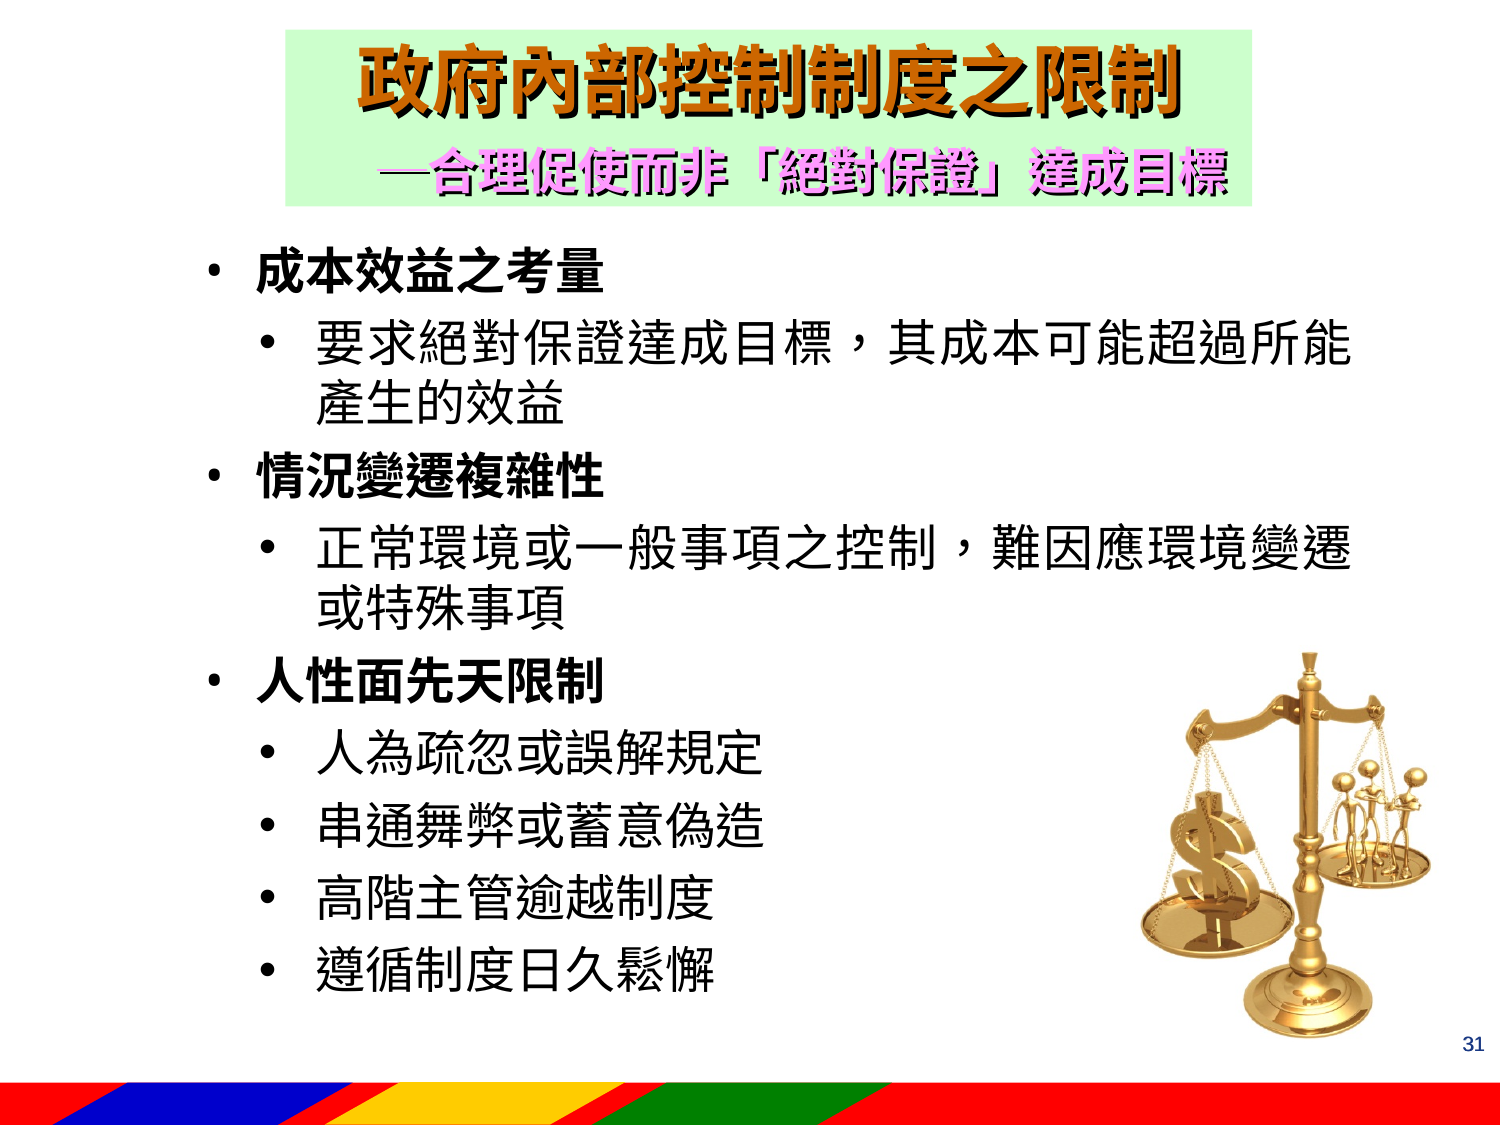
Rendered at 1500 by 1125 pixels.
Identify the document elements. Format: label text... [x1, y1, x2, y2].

subtitle 成本效益之考量 要求絕對保證達成目標，其成本可能超過所能產生的效益 情況變遷複雜性 正常環境或一般事項之控制，難因應環境變遷或特殊事項 人性面先天限制 人為疏忽或誤解規定 串通舞弊或蓄意偽造 高階主管逾越制度 遵循制度日久鬆懈 [184, 231, 1368, 1087]
title 政府內部控制制度之限制 ─合理促使而非「絕對保證」達成目標 [285, 29, 1253, 207]
picture [1131, 645, 1446, 1046]
text_box <編號> [1149, 1023, 1500, 1099]
